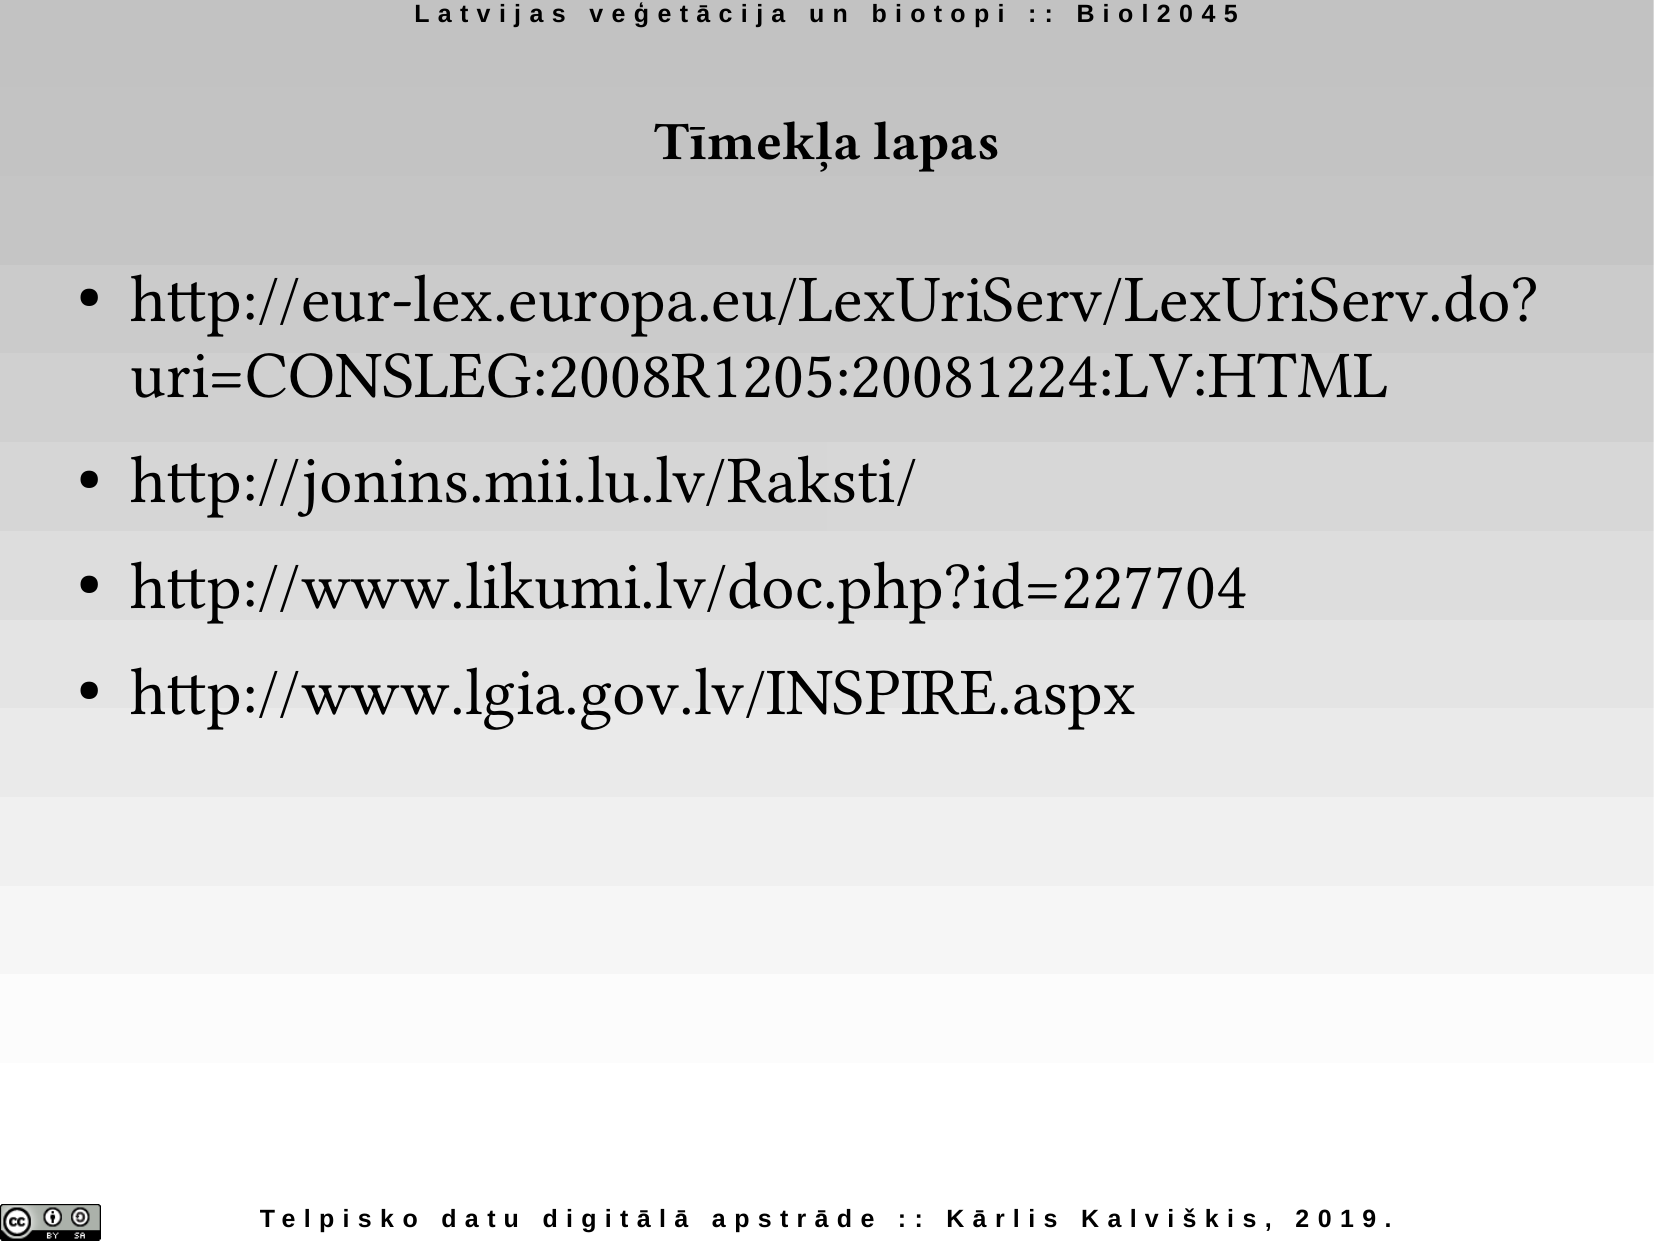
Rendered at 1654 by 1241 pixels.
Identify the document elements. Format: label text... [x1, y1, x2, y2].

list http://eur-lex.europa.eu/LexUriServ/LexUriServ.do?uri=CONSLEG:2008R1205:20081224:LV:HTML http://jonins.mii.lu.lv/Raksti/ http://www.likumi.lv/doc.php?id=227704 http://www.lgia.gov.lv/INSPIRE.aspx [59, 261, 1596, 981]
title Tīmekļa lapas [59, 37, 1596, 246]
picture [0, 0, 1654, 1241]
